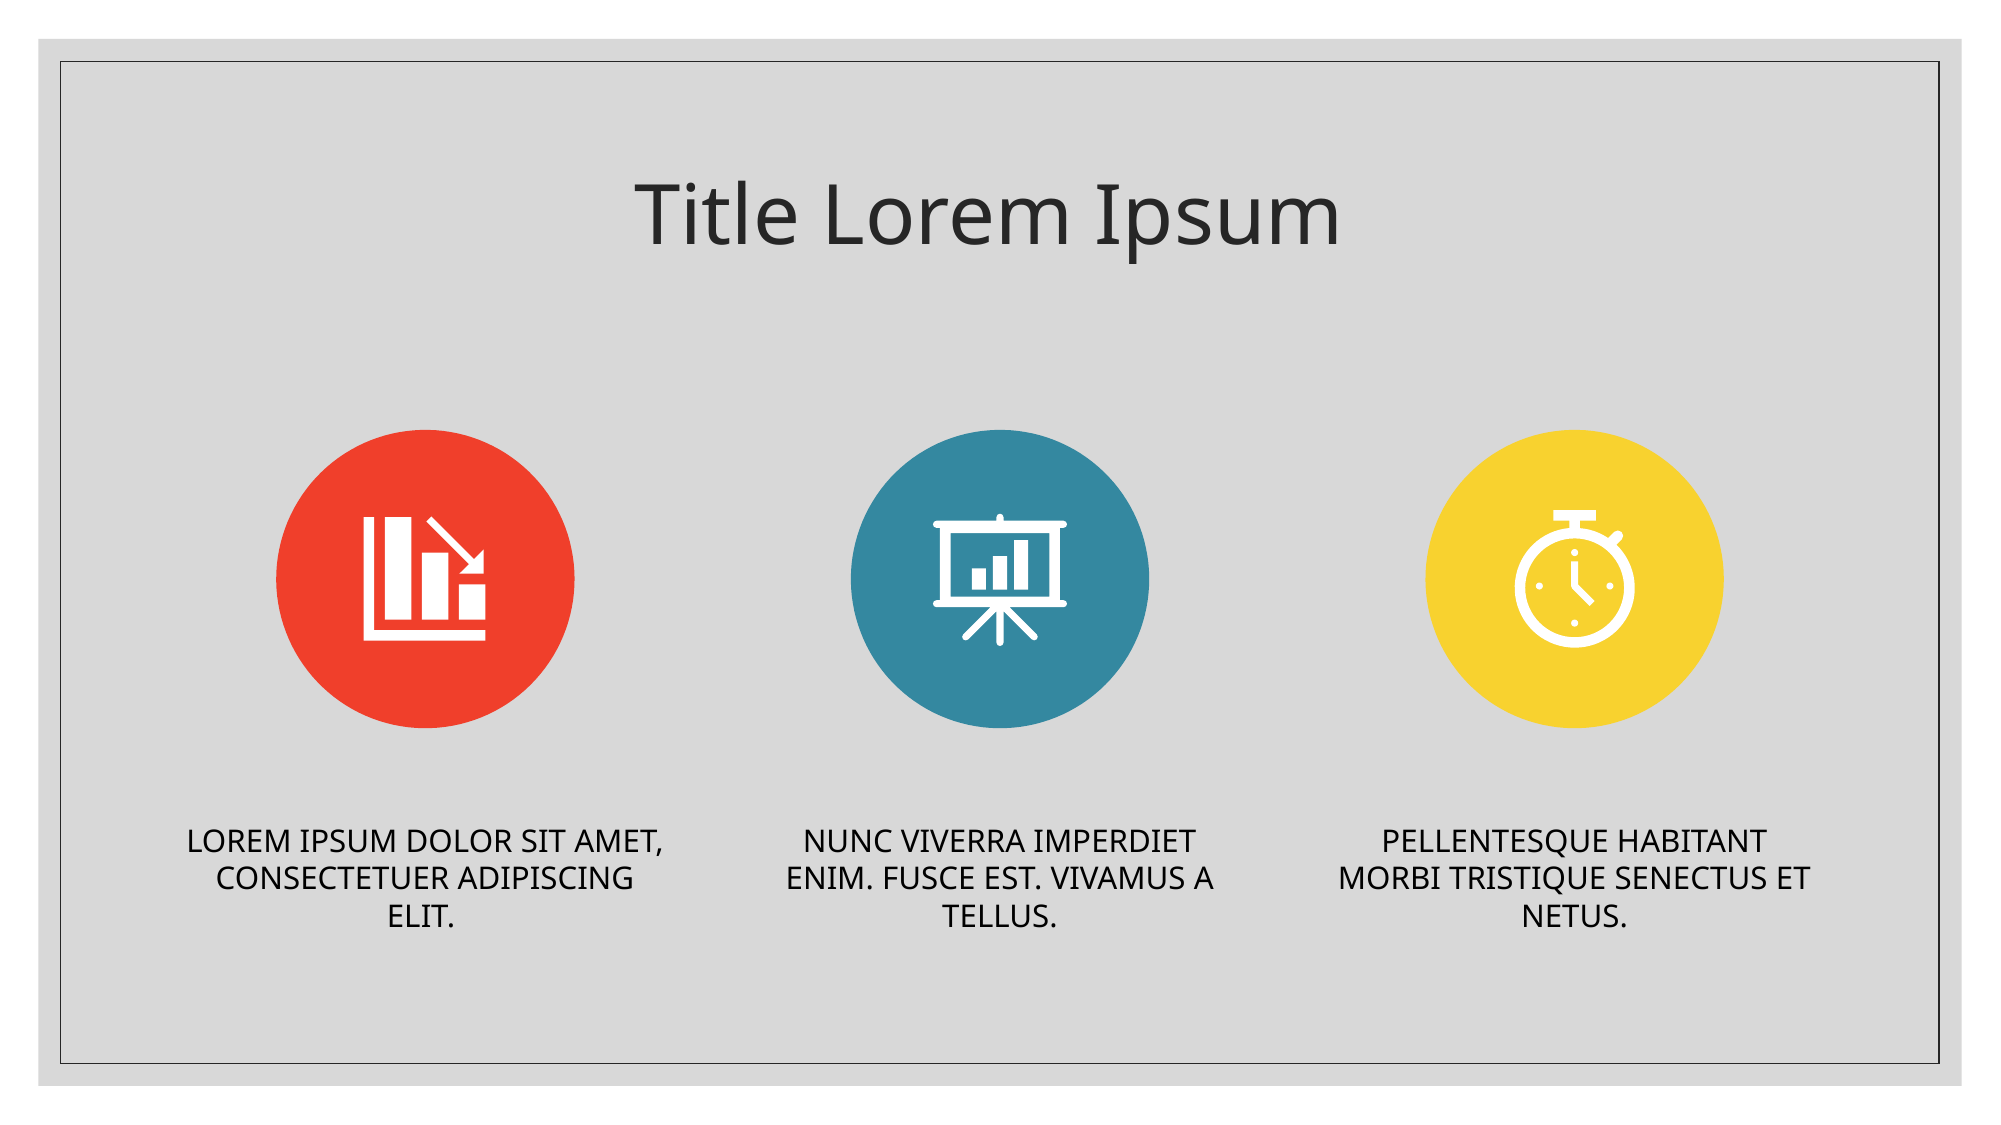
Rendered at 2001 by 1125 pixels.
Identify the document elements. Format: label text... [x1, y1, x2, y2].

text_box Nunc viverra imperdiet enim. Fusce est. Vivamus a tellus. [755, 821, 1245, 940]
text_box Pellentesque habitant morbi tristique senectus et netus. [1330, 821, 1820, 940]
text_box [1425, 429, 1724, 729]
text_box [850, 429, 1150, 729]
title Title Lorem Ipsum [174, 105, 1825, 331]
text_box Lorem ipsum dolor sit amet, consectetuer adipiscing elit. [180, 821, 670, 940]
text_box [276, 429, 575, 729]
